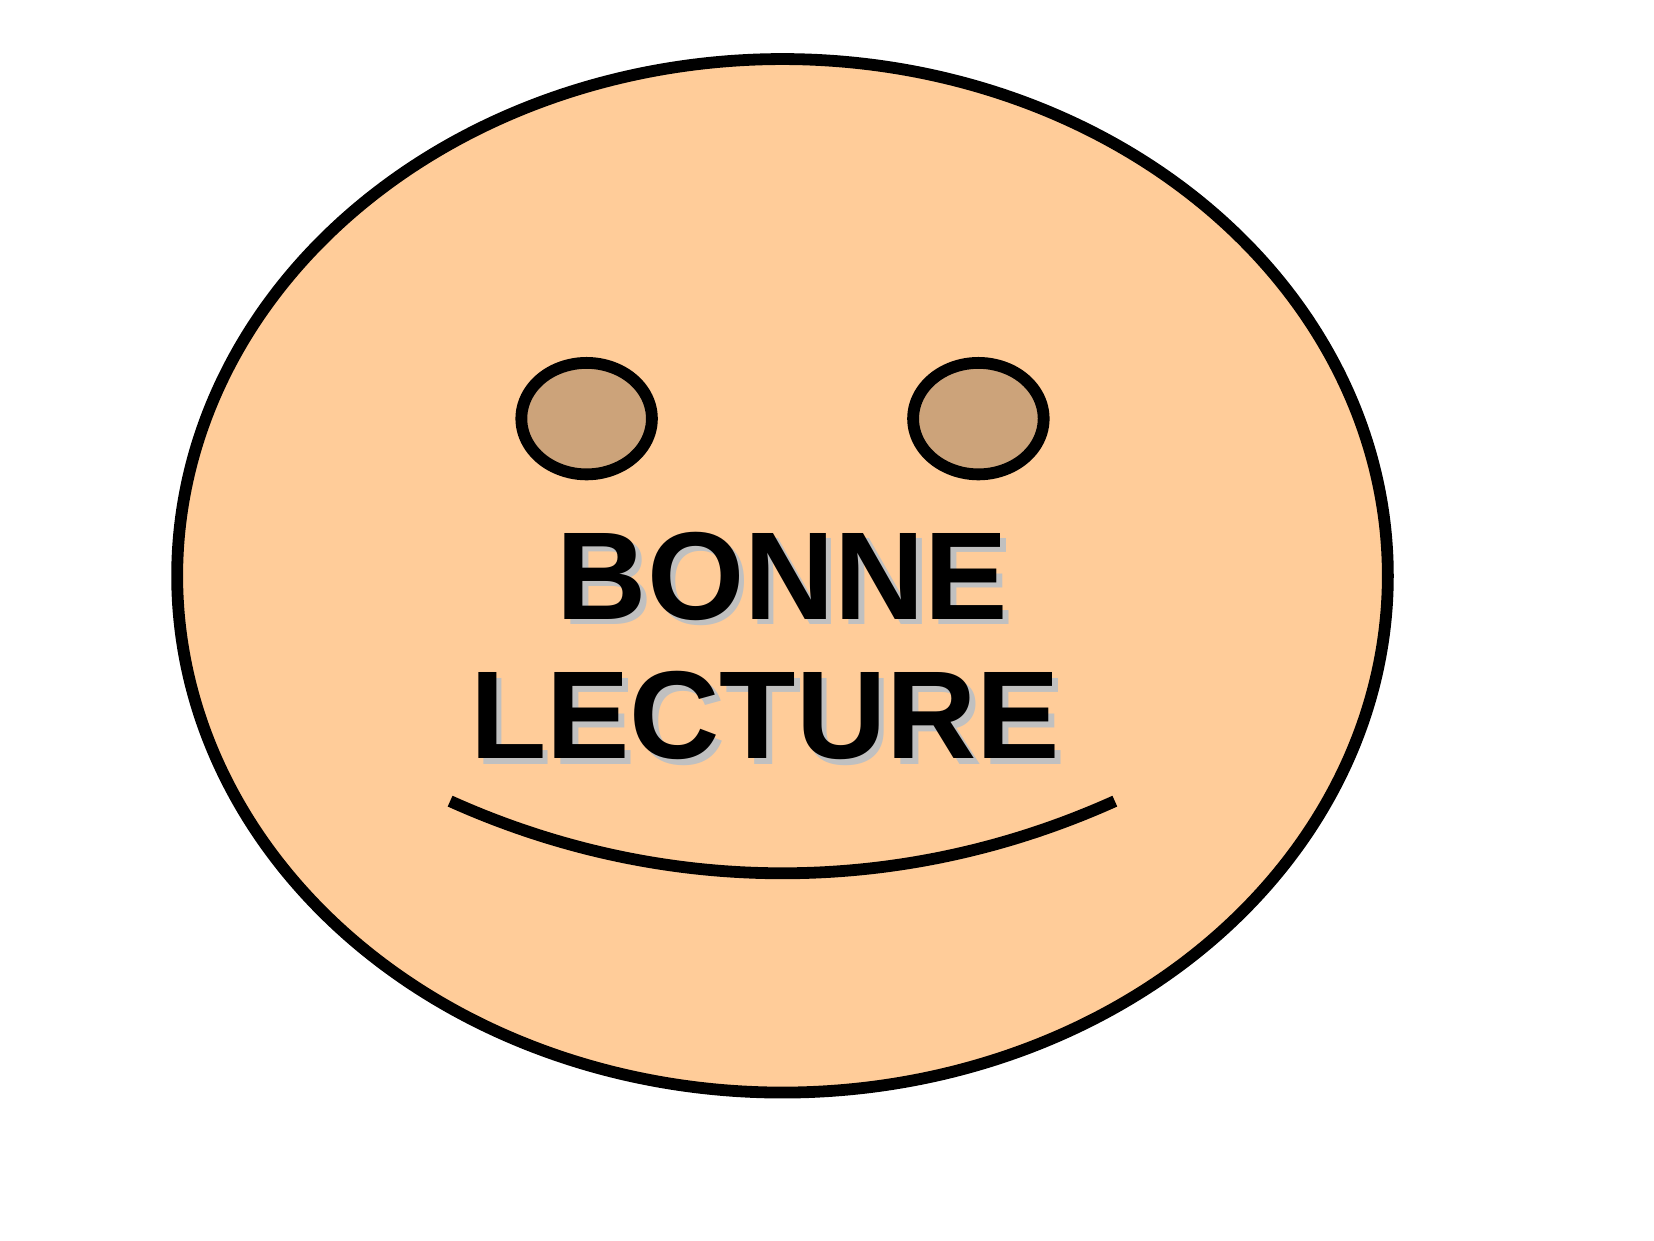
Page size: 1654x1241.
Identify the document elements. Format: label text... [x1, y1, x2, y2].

text_box BONNE LECTURE [177, 59, 1388, 1093]
